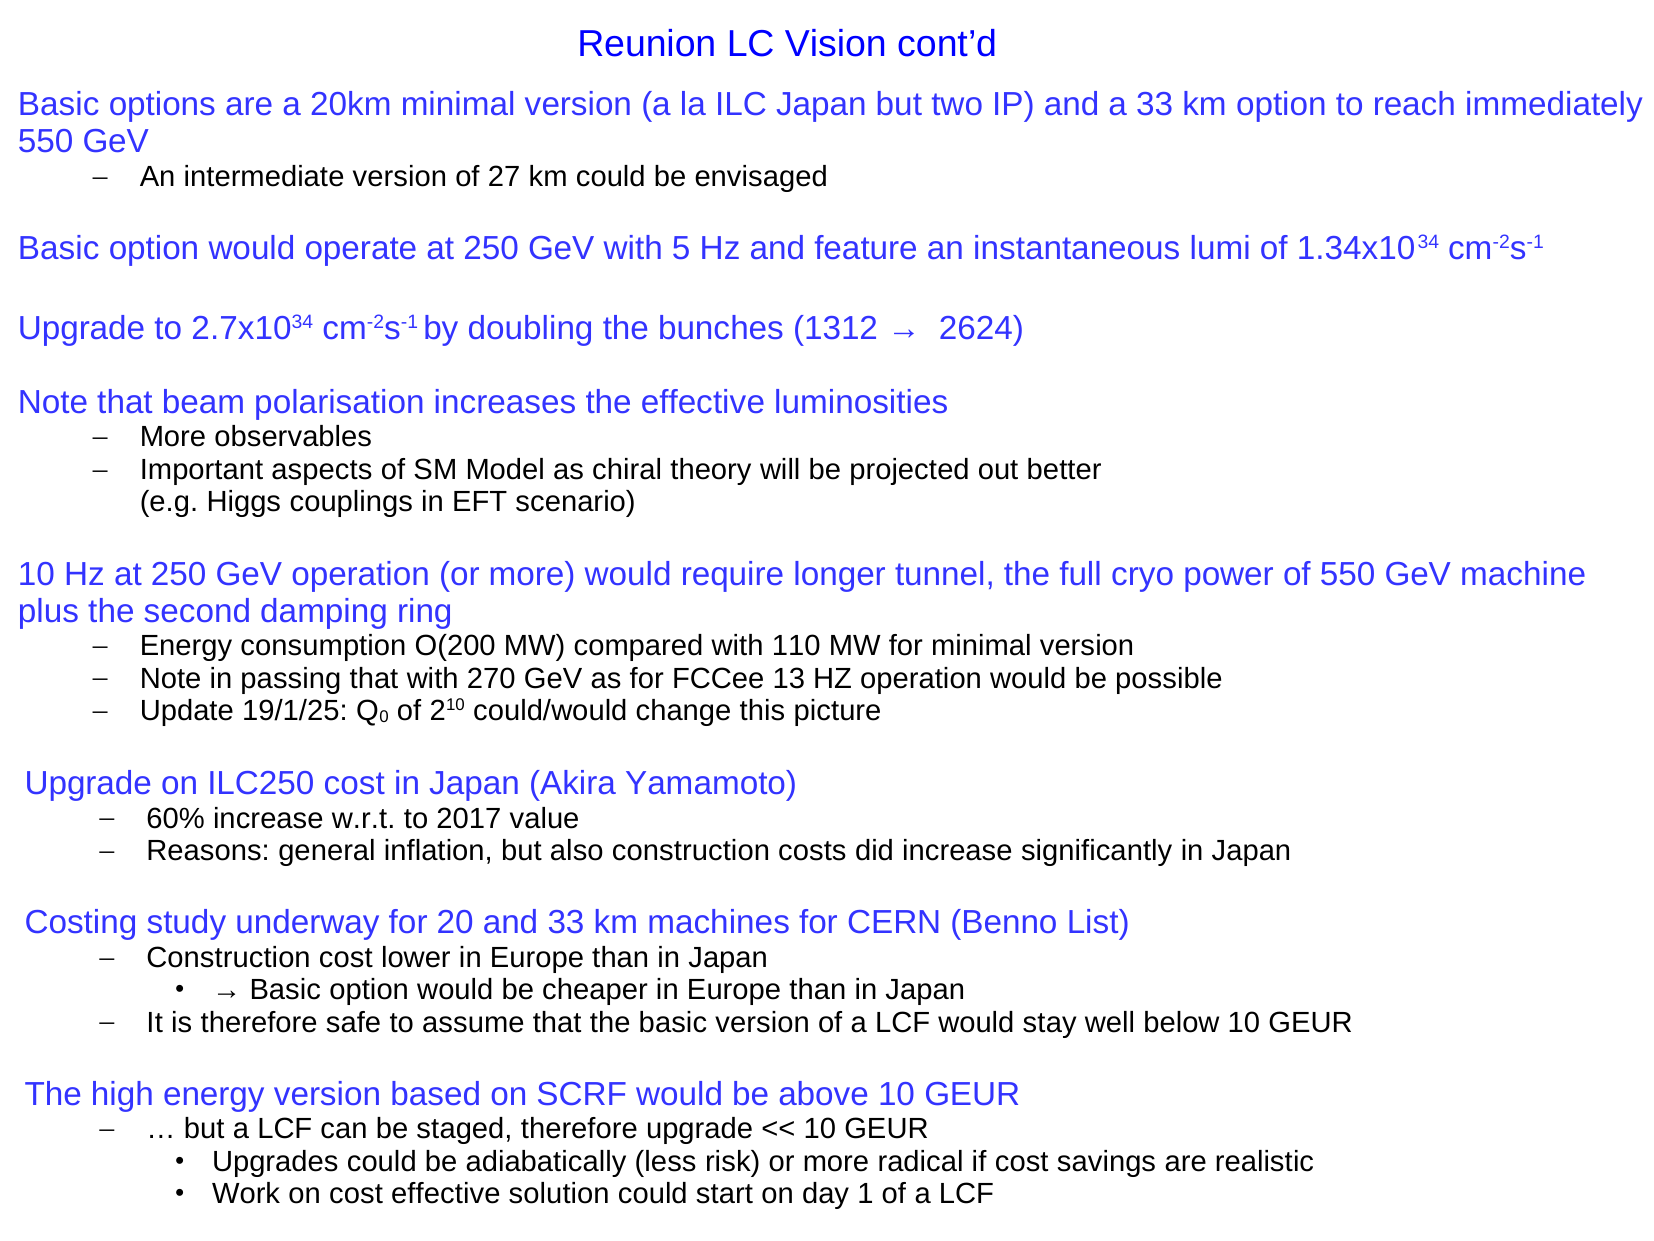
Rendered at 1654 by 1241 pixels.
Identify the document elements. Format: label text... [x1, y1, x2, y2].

text_box Upgrade on ILC250 cost in Japan (Akira Yamamoto) 60% increase w.r.t. to 2017 value Reasons: general inflation, but also construction costs did increase significantly in Japan Costing study underway for 20 and 33 km machines for CERN (Benno List) Construction cost lower in Europe than in Japan → Basic option would be cheaper in Europe than in Japan It is therefore safe to assume that the basic version of a LCF would stay well below 10 GEUR The high energy version based on SCRF would be above 10 GEUR … but a LCF can be staged, therefore upgrade << 10 GEUR Upgrades could be adiabatically (less risk) or more radical if cost savings are realistic Work on cost effective solution could start on day 1 of a LCF [9, 757, 1654, 1241]
text_box Basic options are a 20km minimal version (a la ILC Japan but two IP) and a 33 km option to reach immediately 550 GeV An intermediate version of 27 km could be envisaged Basic option would operate at 250 GeV with 5 Hz and feature an instantaneous lumi of 1.34x1034 cm-2s-1 Upgrade to 2.7x1034 cm-2s-1 by doubling the bunches (1312 → 2624) Note that beam polarisation increases the effective luminosities More observables Important aspects of SM Model as chiral theory will be projected out better (e.g. Higgs couplings in EFT scenario) 10 Hz at 250 GeV operation (or more) would require longer tunnel, the full cryo power of 550 GeV machine plus the second damping ring Energy consumption O(200 MW) compared with 110 MW for minimal version Note in passing that with 270 GeV as for FCCee 13 HZ operation would be possible Update 19/1/25: Q0 of 210 could/would change this picture [3, 78, 1654, 1018]
text_box Reunion LC Vision cont’d [562, 15, 1206, 72]
